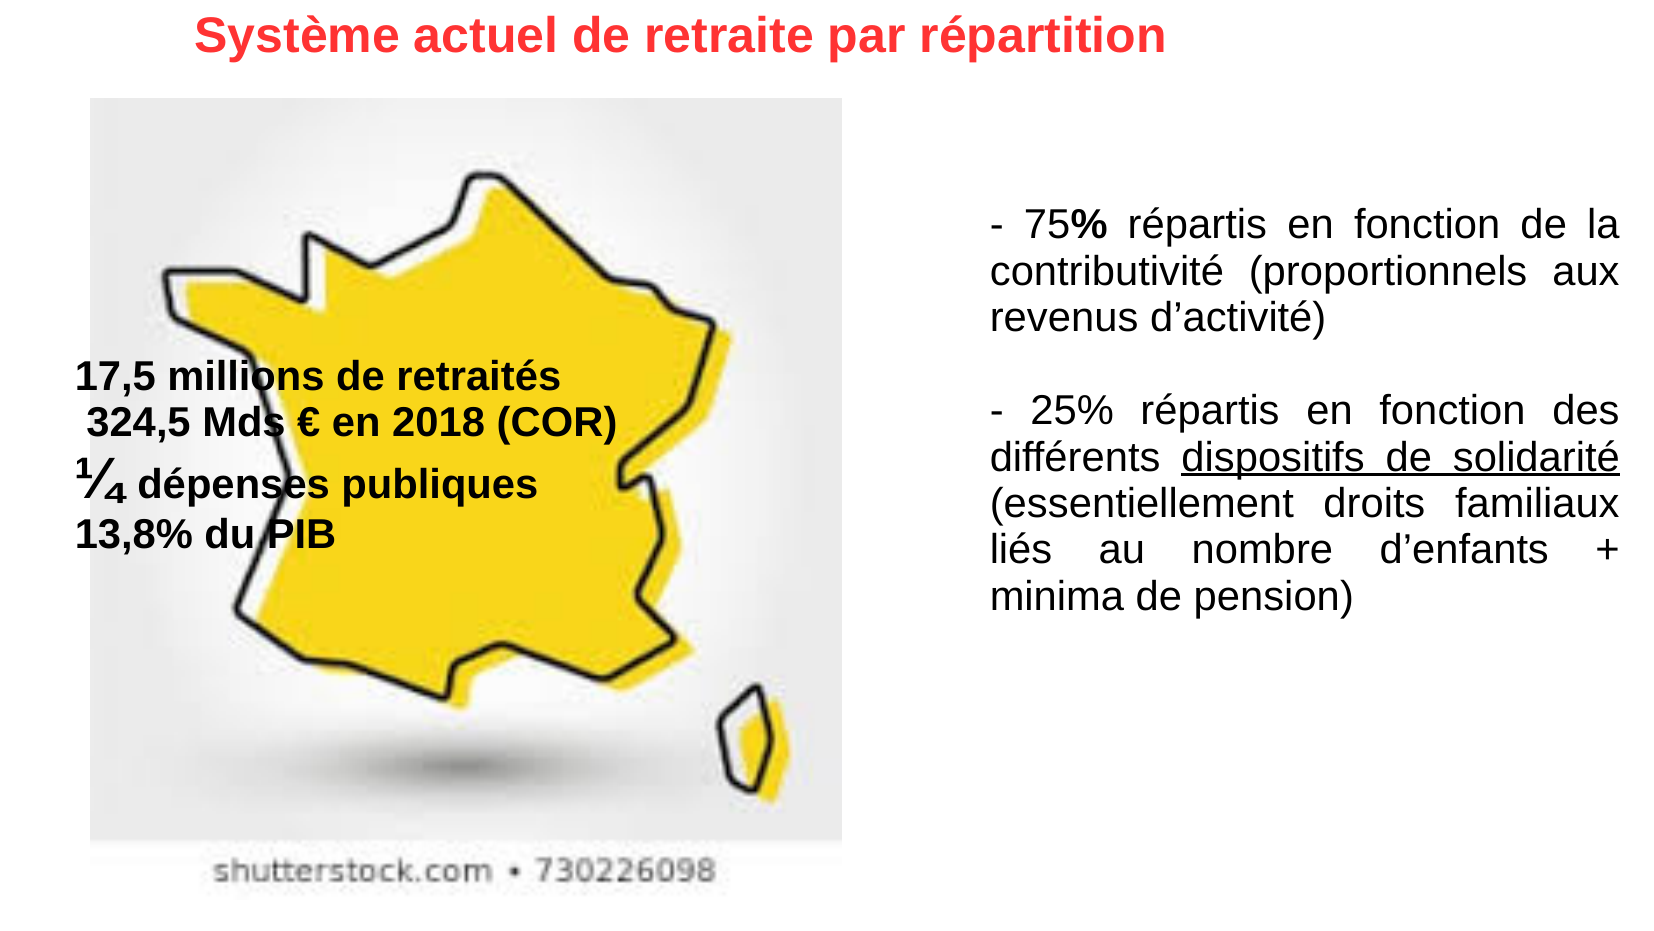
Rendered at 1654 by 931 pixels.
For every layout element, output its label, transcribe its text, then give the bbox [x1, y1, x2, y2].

picture [90, 98, 842, 345]
picture [90, 721, 842, 901]
text_box 17,5 millions de retraités 324,5 Mds € en 2018 (COR) ¼ dépenses publiques 13,8% du PIB [60, 345, 945, 721]
text_box - 75% répartis en fonction de la contributivité (proportionnels aux revenus d’activité) - 25% répartis en fonction des différents dispositifs de solidarité (essentiellement droits familiaux liés au nombre d’enfants + minima de pension) [975, 105, 1636, 901]
text_box Système actuel de retraite par répartition [180, 0, 1231, 71]
